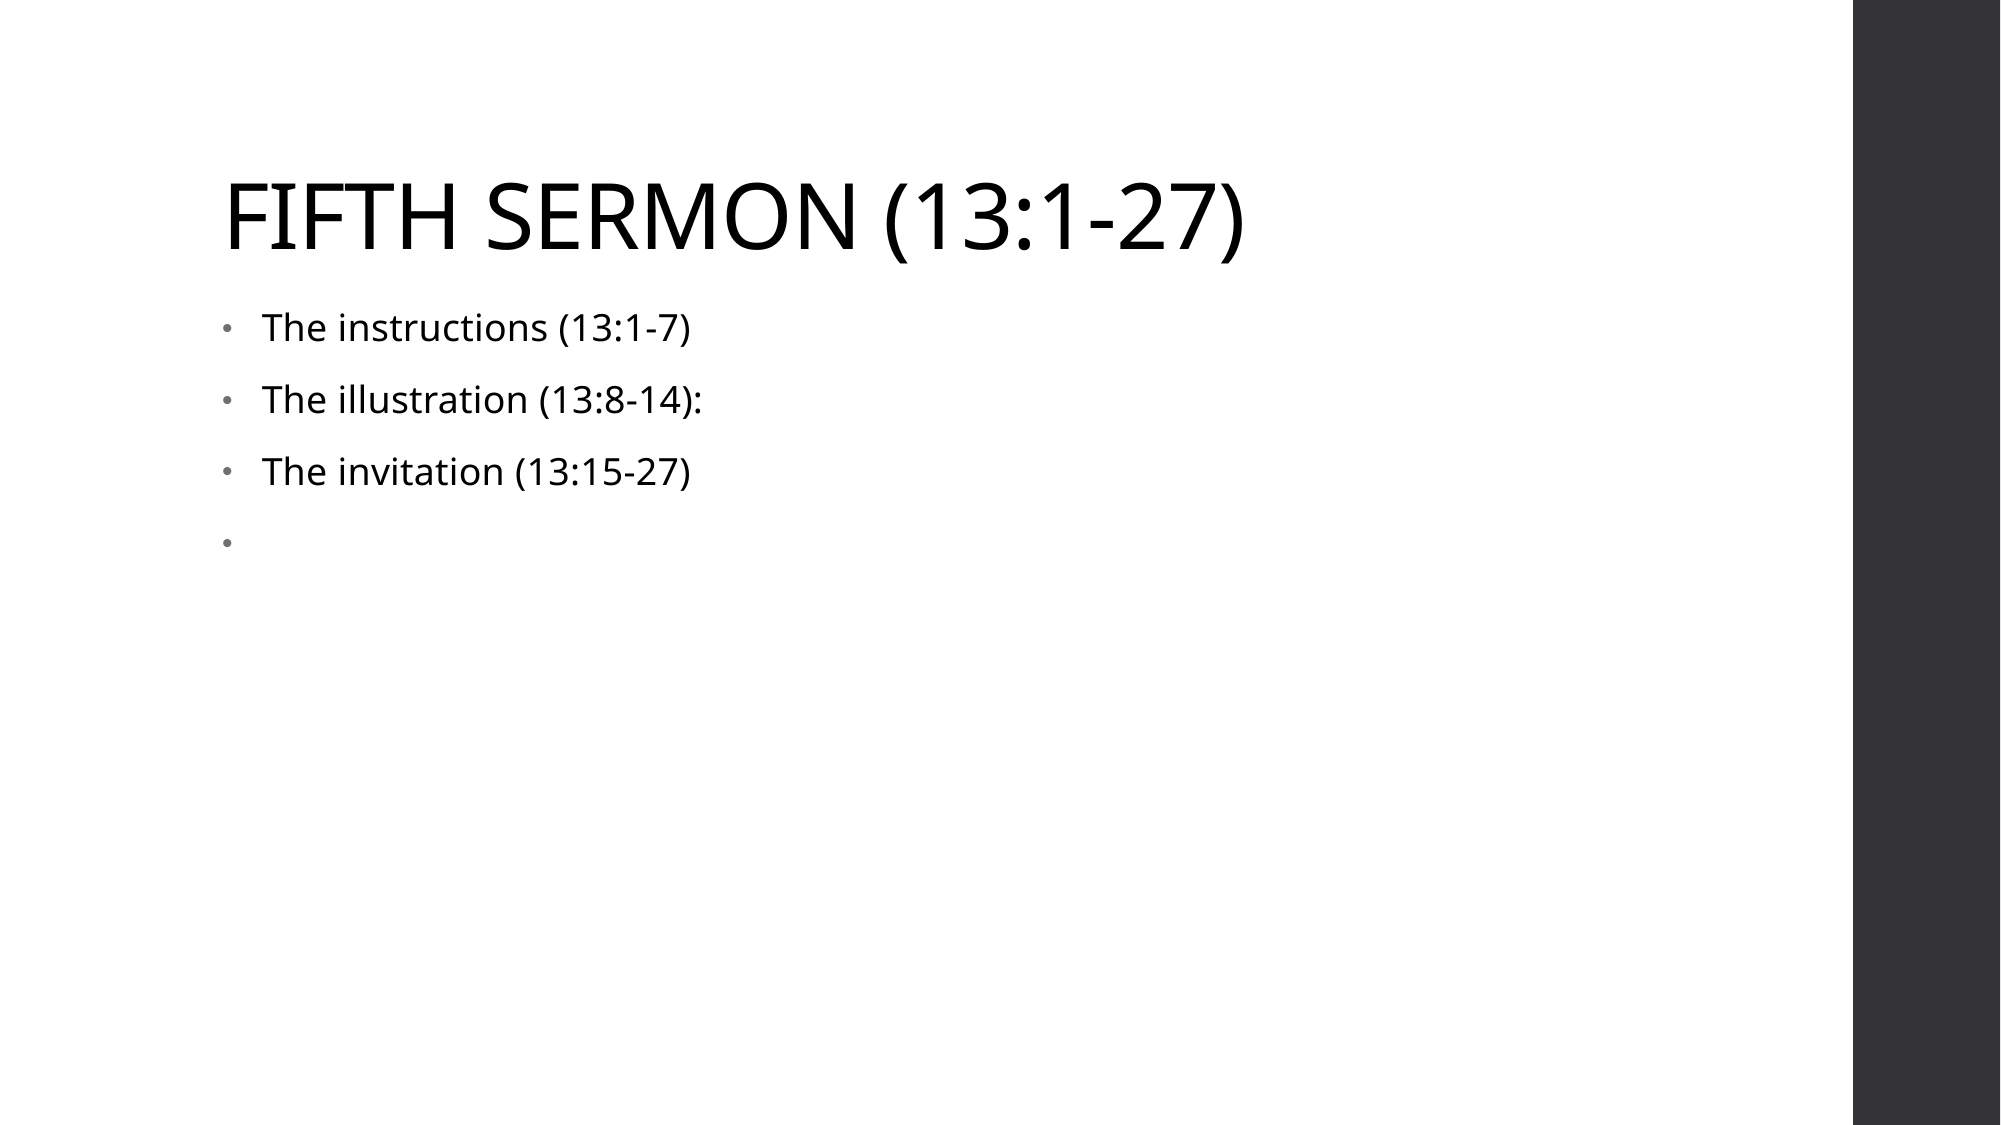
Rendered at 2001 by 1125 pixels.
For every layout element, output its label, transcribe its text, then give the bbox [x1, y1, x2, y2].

list The instructions (13:1-7) The illustration (13:8-14): The invitation (13:15-27) [206, 299, 1617, 1014]
title FIFTH SERMON (13:1-27) [206, 60, 1797, 278]
